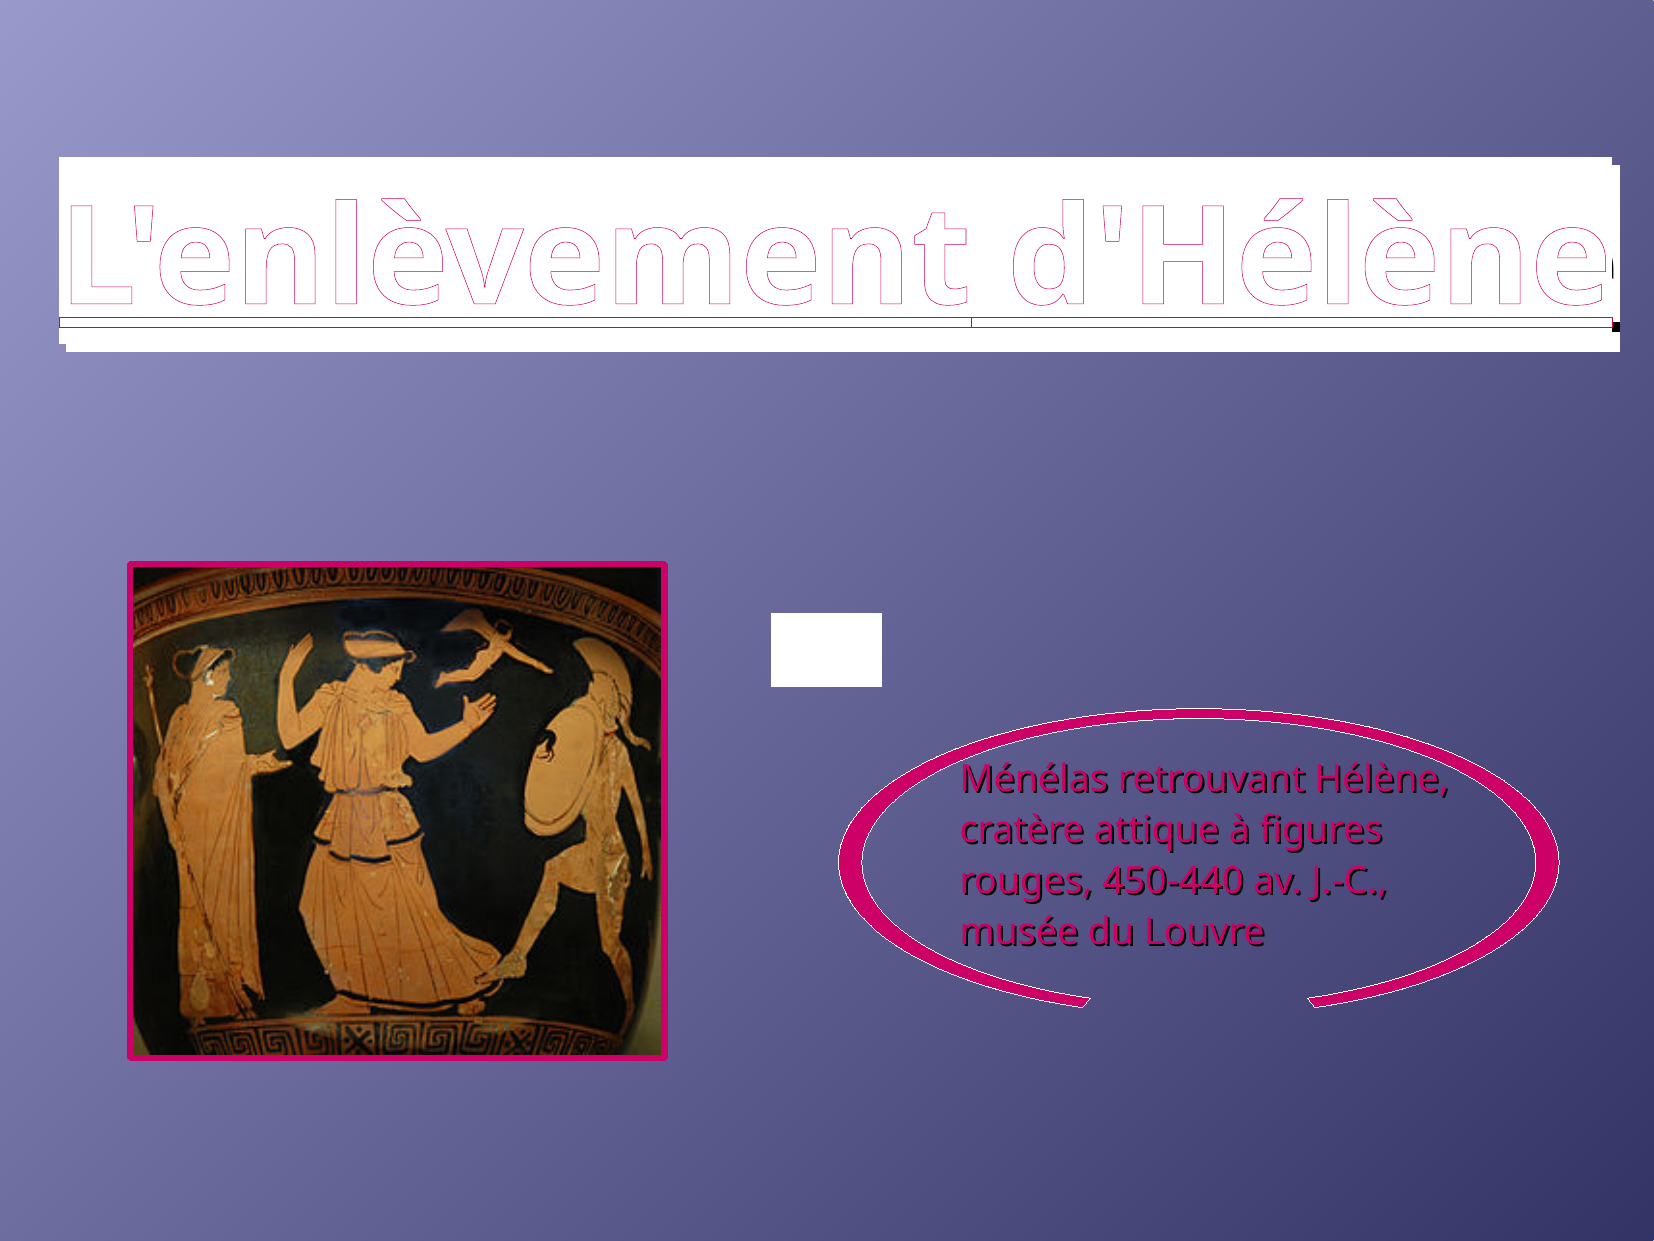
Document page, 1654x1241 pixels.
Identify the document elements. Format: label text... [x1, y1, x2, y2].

text_box [1307, 959, 1479, 1008]
picture [132, 566, 662, 1056]
text_box [1489, 771, 1560, 954]
text_box [968, 708, 1429, 744]
subtitle [82, 290, 1571, 1010]
text_box [838, 753, 1091, 1008]
title L'enlèvement d'Hélène [0, 28, 1654, 473]
text_box Ménélas retrouvant Hélène, cratère attique à figures rouges, 450-440 av. J.-C., musée du Louvre [944, 744, 1489, 959]
